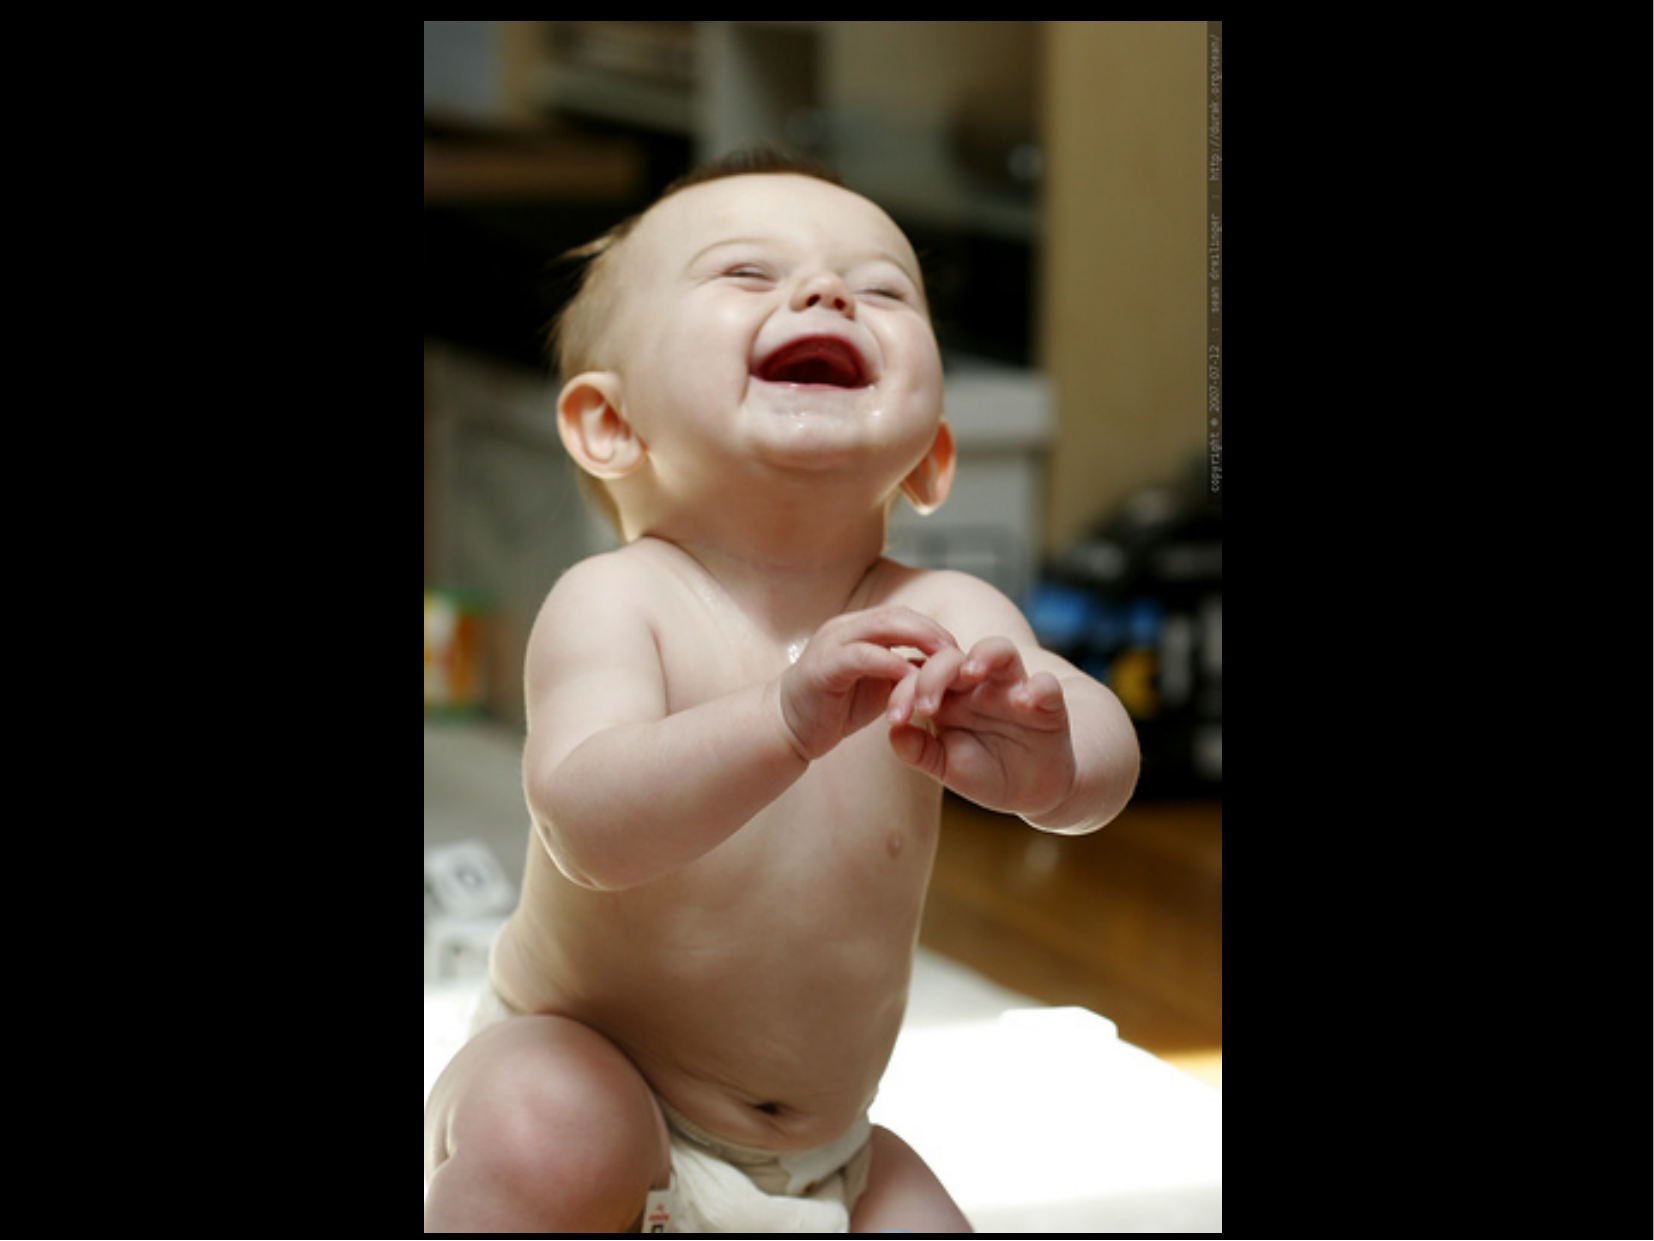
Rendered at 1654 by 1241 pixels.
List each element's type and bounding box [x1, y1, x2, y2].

picture [424, 21, 1222, 1233]
